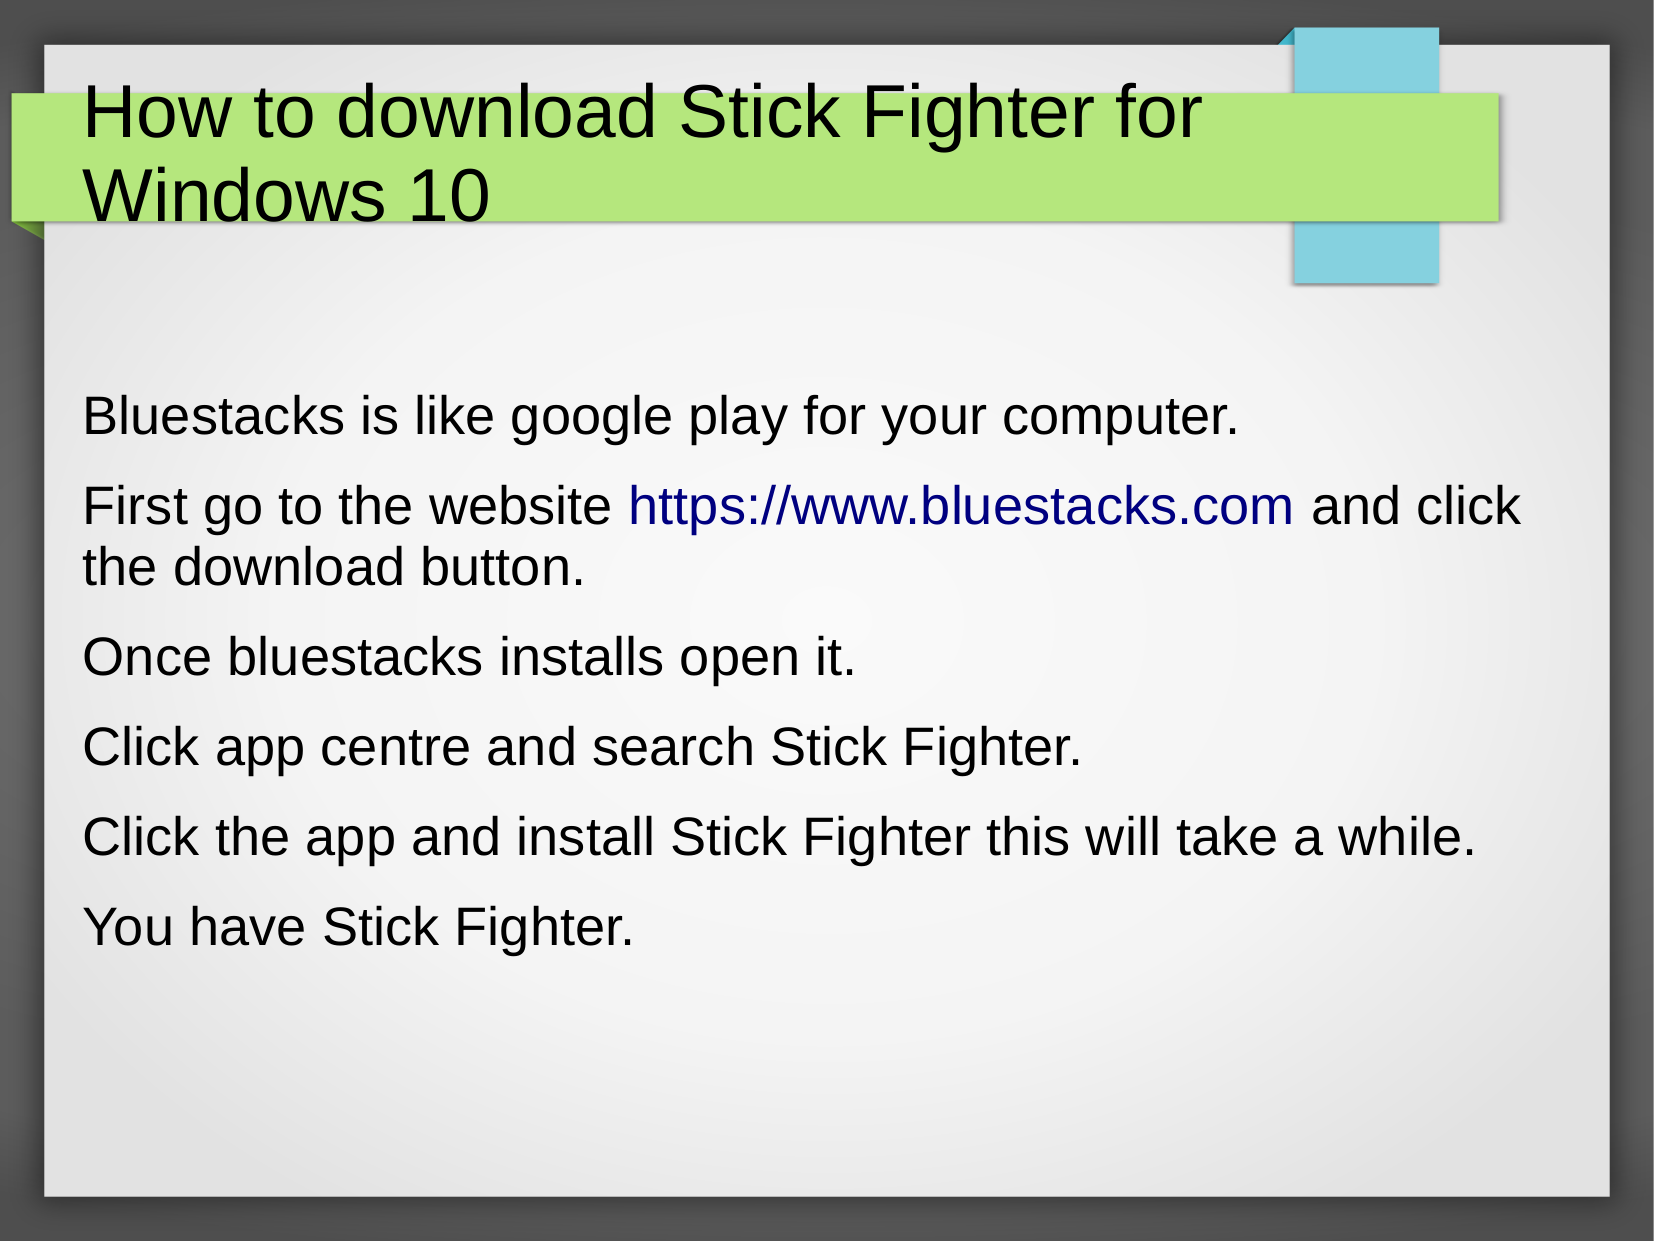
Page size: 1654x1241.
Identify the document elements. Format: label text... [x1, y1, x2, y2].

list Bluestacks is like google play for your computer. First go to the website https://www.bluestacks.com and click the download button. Once bluestacks installs open it. Click app centre and search Stick Fighter. Click the app and install Stick Fighter this will take a while. You have Stick Fighter. [82, 295, 1571, 1015]
title How to download Stick Fighter for Windows 10 [82, 70, 1264, 238]
picture [0, 0, 1654, 1241]
